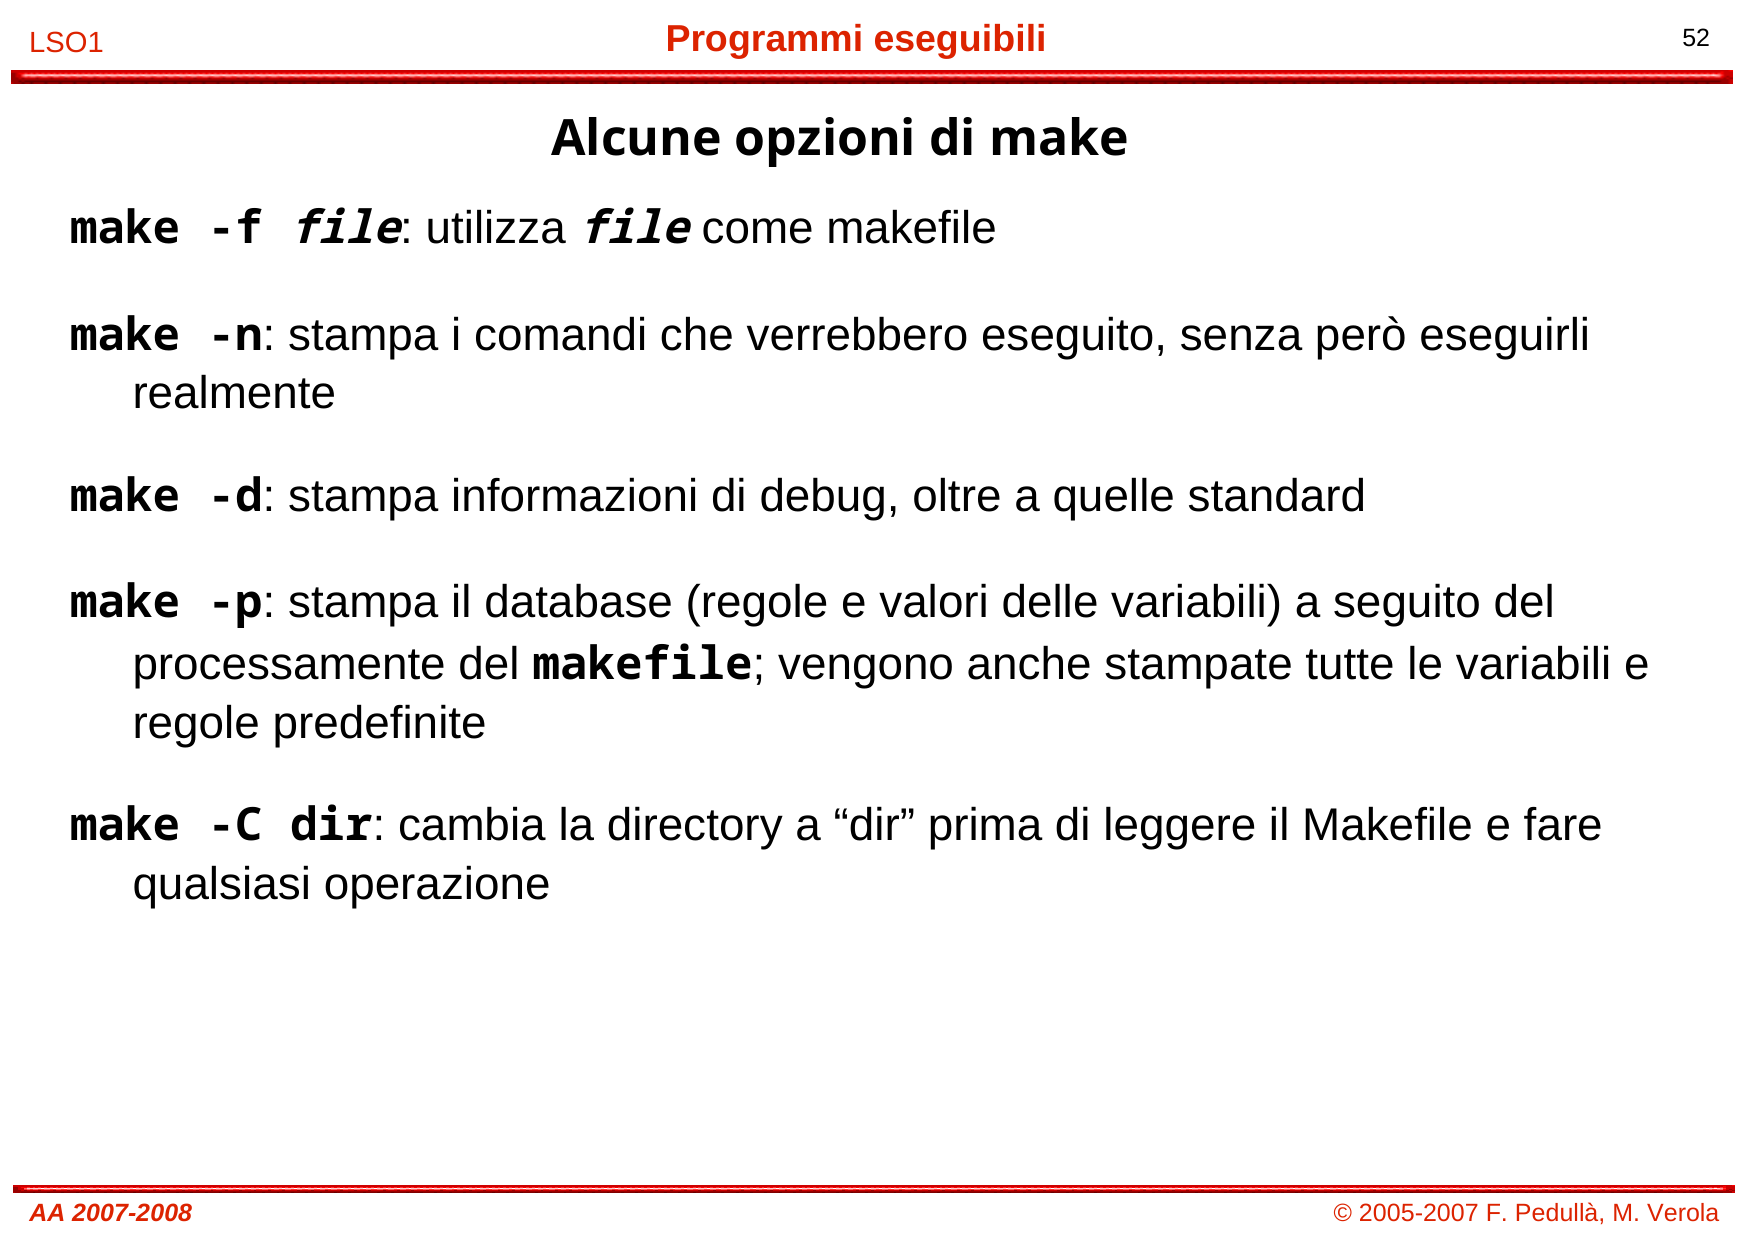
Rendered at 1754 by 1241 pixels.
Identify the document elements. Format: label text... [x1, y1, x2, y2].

picture [13, 1185, 1735, 1193]
list make -f file: utilizza file come makefile make -n: stampa i comandi che verrebbero eseguito, senza però eseguirli realmente make -d: stampa informazioni di debug, oltre a quelle standard make -p: stampa il database (regole e valori delle variabili) a seguito del processamente del makefile; vengono anche stampate tutte le variabili e regole predefinite make -C dir: cambia la directory a “dir” prima di leggere il Makefile e fare qualsiasi operazione [70, 194, 1708, 1154]
picture [11, 70, 1733, 84]
title Alcune opzioni di make [551, 90, 1191, 186]
